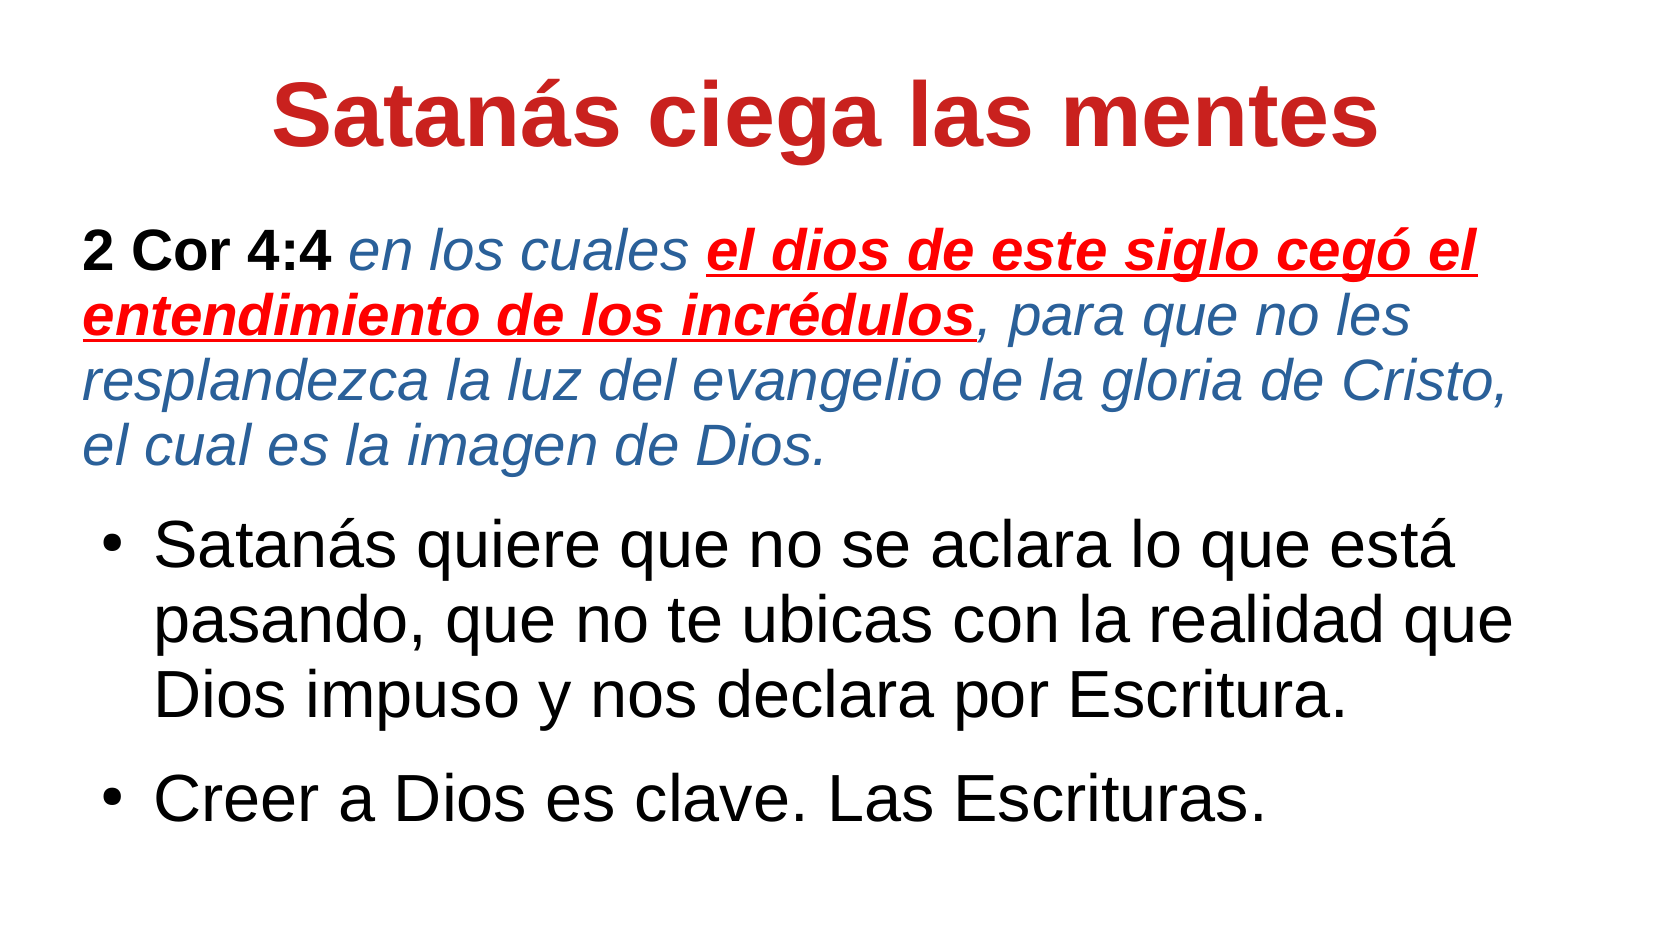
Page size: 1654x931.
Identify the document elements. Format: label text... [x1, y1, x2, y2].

list 2 Cor 4:4 en los cuales el dios de este siglo cegó el entendimiento de los incrédulos, para que no les resplandezca la luz del evangelio de la gloria de Cristo, el cual es la imagen de Dios. Satanás quiere que no se aclara lo que está pasando, que no te ubicas con la realidad que Dios impuso y nos declara por Escritura. Creer a Dios es clave. Las Escrituras. [82, 217, 1571, 899]
title Satanás ciega las mentes [82, 37, 1571, 193]
